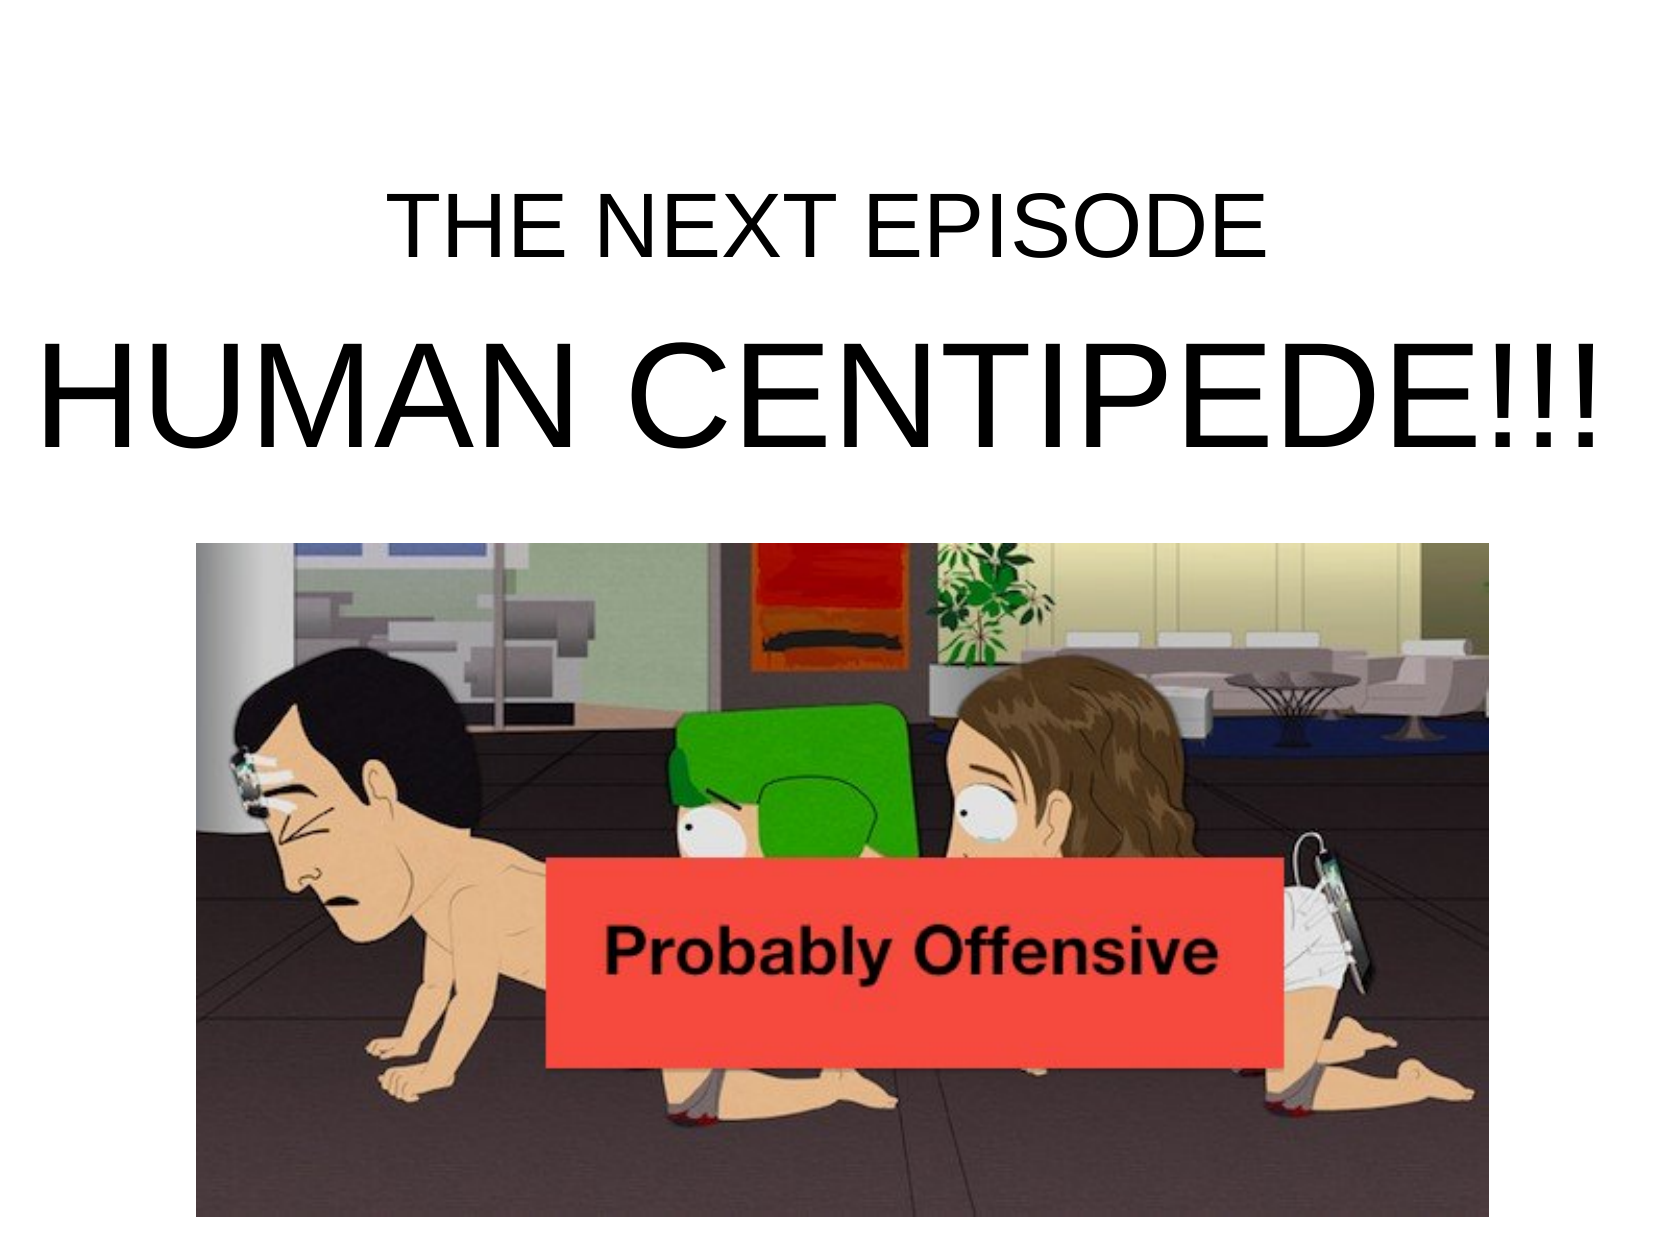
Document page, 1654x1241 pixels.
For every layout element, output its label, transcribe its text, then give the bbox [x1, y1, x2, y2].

title THE NEXT EPISODE [84, 122, 1573, 283]
subtitle HUMAN CENTIPEDE!!! [23, 283, 1619, 508]
picture [196, 543, 1489, 1217]
